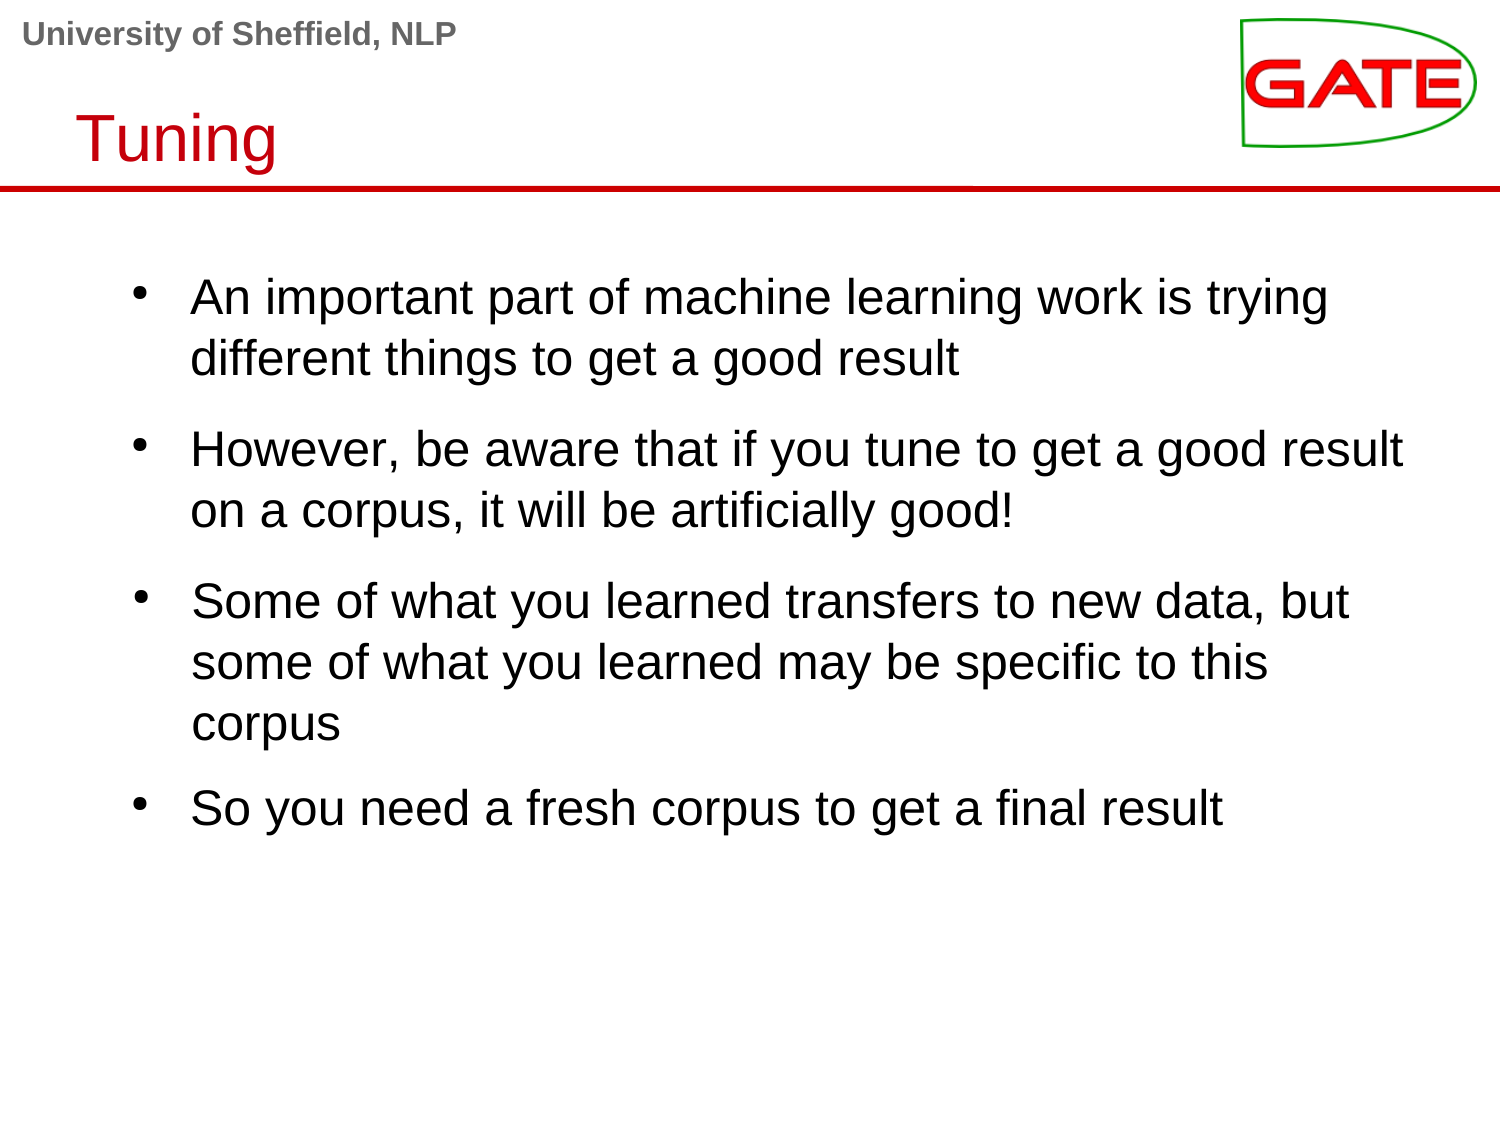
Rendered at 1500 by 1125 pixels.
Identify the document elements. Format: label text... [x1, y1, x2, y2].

list An important part of machine learning work is trying different things to get a good result However, be aware that if you tune to get a good result on a corpus, it will be artificially good! Some of what you learned transfers to new data, but some of what you learned may be specific to this corpus So you need a fresh corpus to get a final result [75, 263, 1425, 1006]
picture [1240, 18, 1477, 148]
title Tuning [75, 44, 1425, 233]
